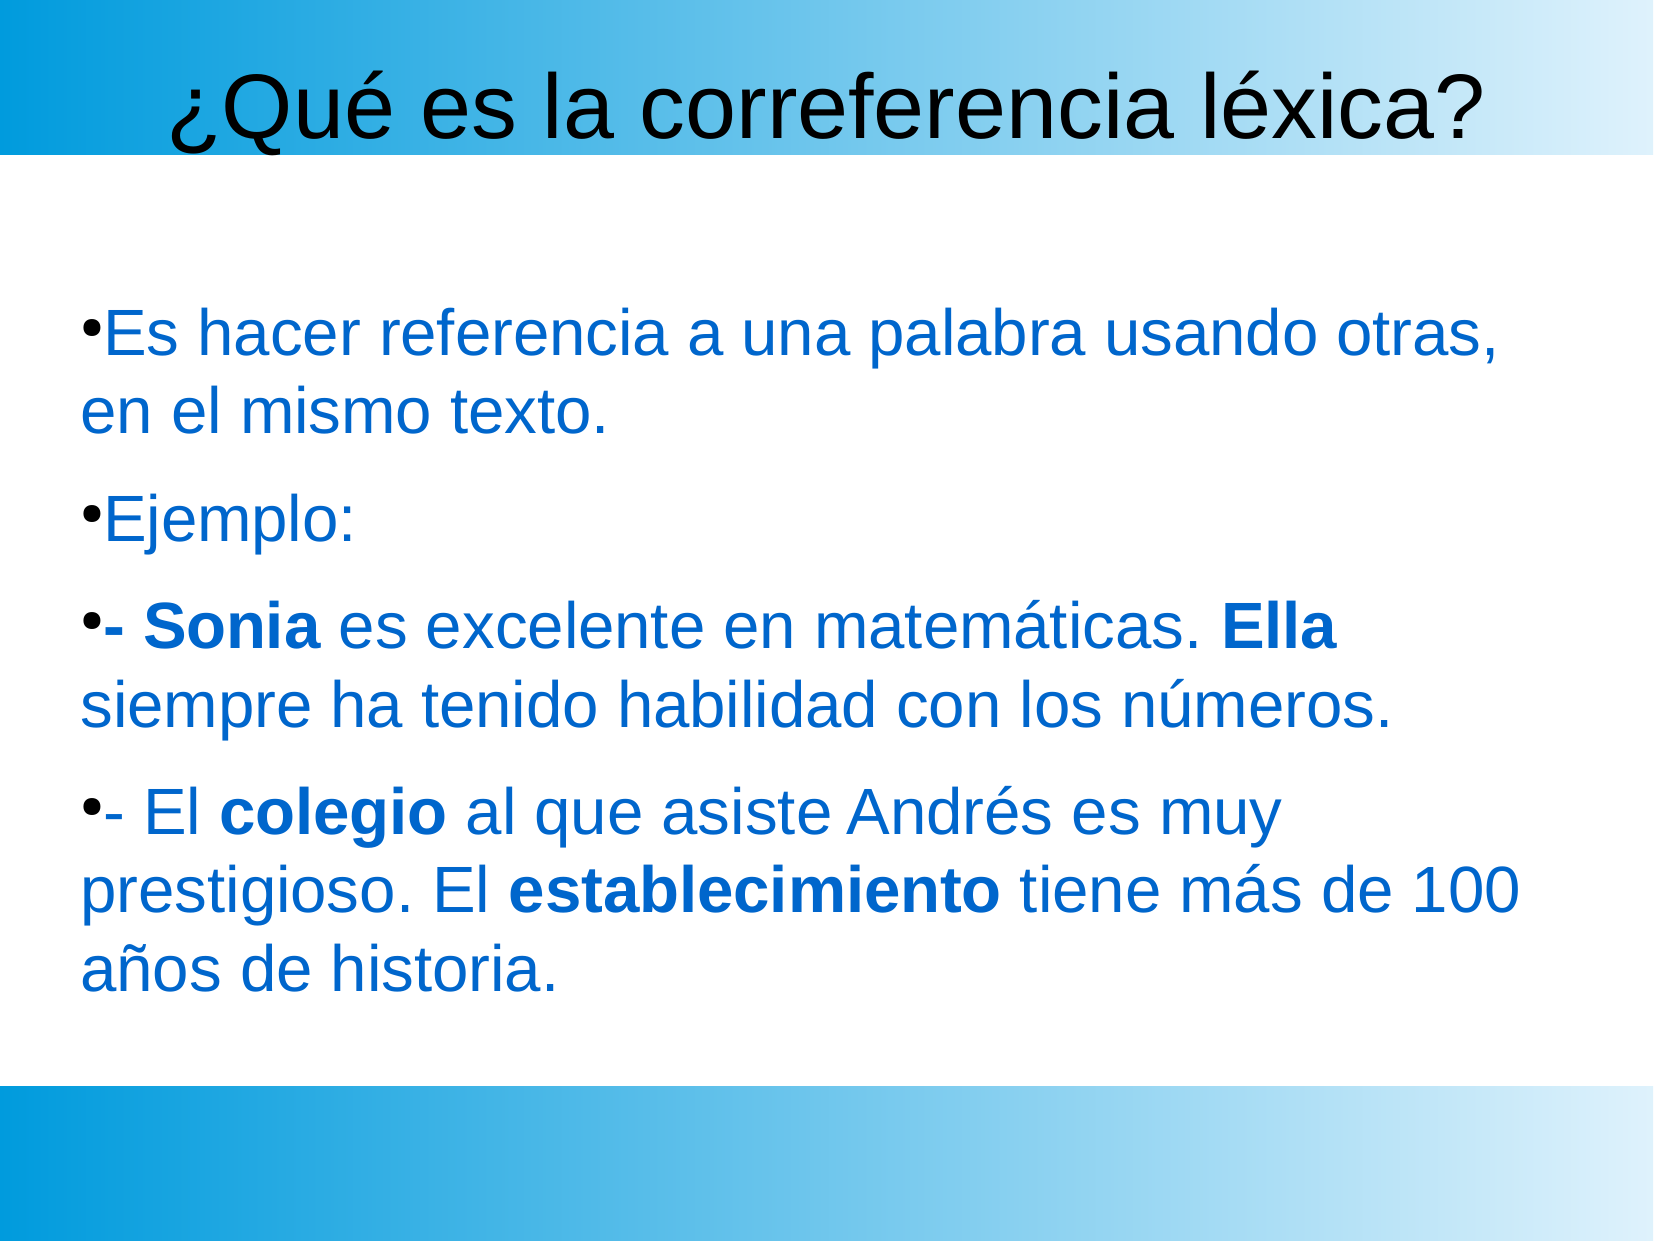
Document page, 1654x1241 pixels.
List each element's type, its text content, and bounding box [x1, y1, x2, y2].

list Es hacer referencia a una palabra usando otras, en el mismo texto. Ejemplo: - Sonia es excelente en matemáticas. Ella siempre ha tenido habilidad con los números. - El colegio al que asiste Andrés es muy prestigioso. El establecimiento tiene más de 100 años de historia. [80, 290, 1569, 1010]
title ¿Qué es la correferencia léxica? [82, 49, 1571, 155]
